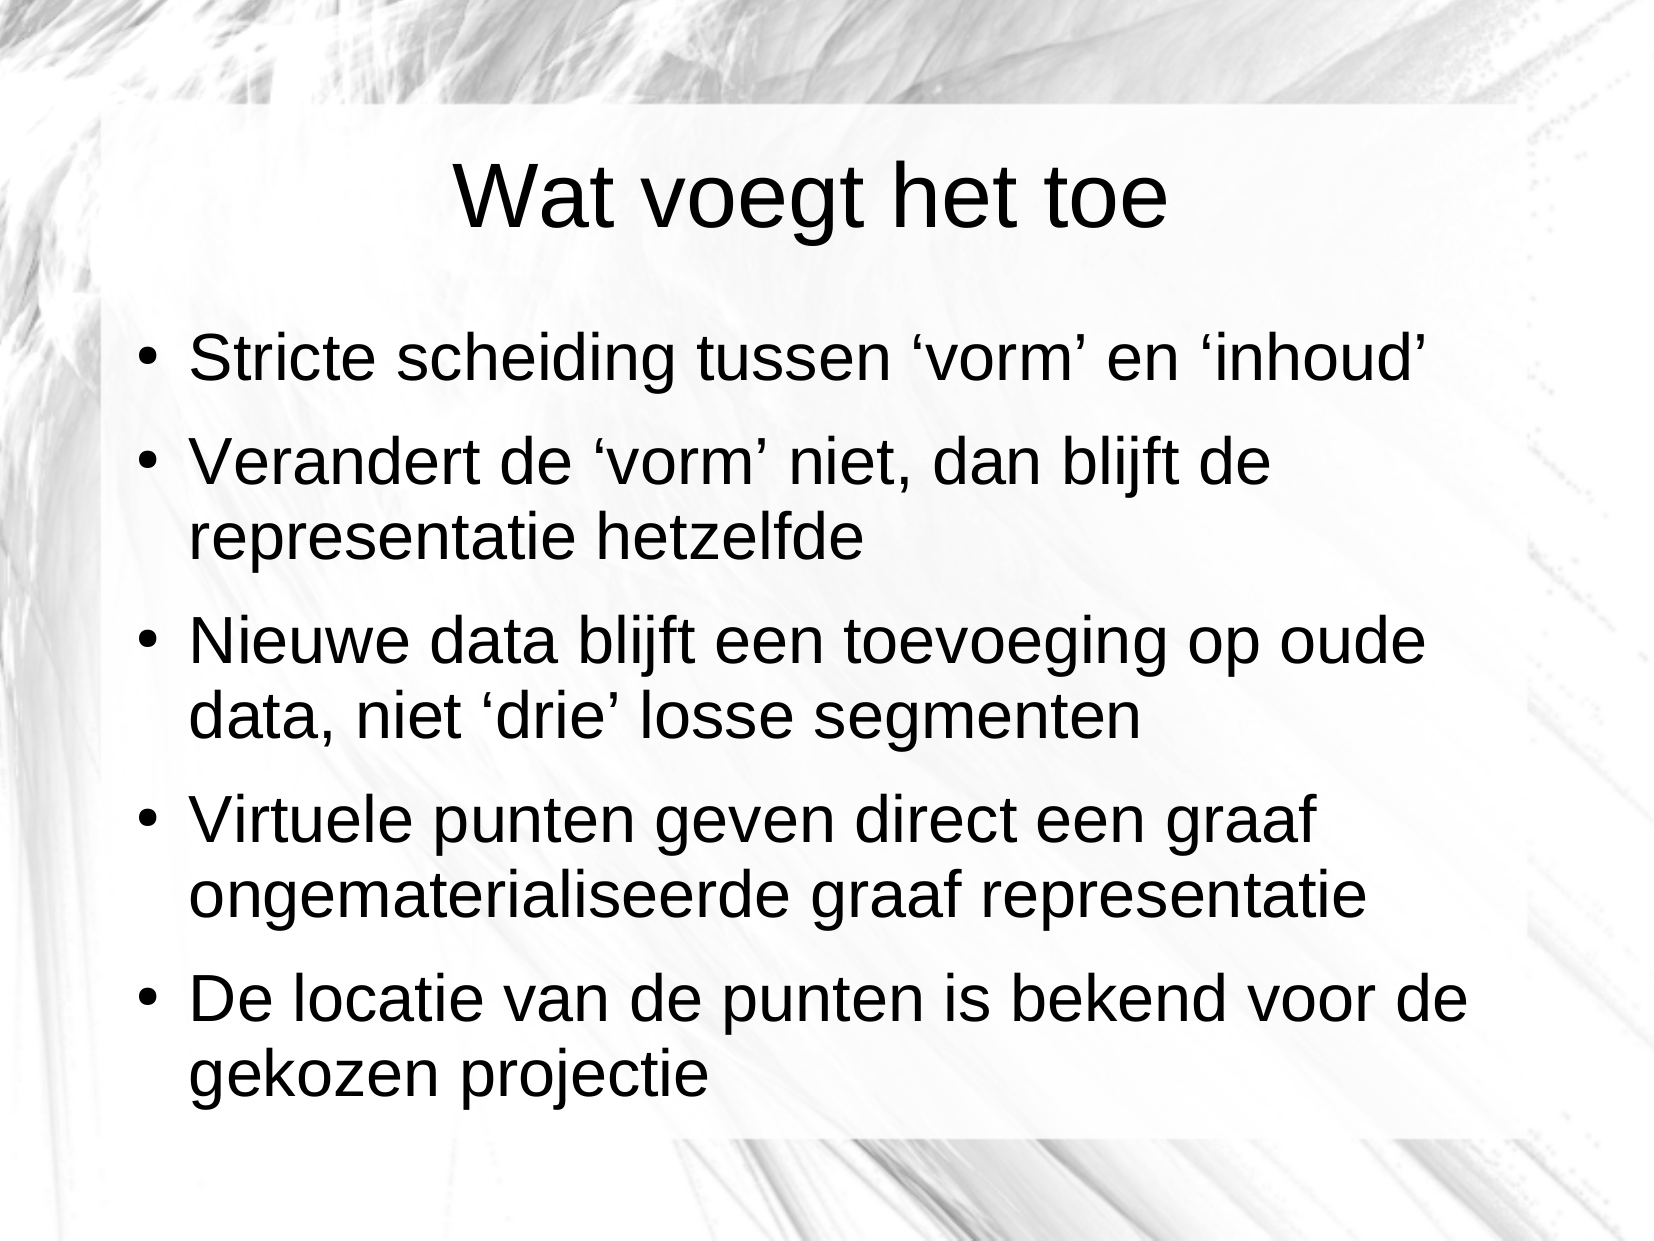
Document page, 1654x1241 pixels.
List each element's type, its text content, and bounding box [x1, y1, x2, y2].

title Wat voegt het toe [118, 112, 1506, 281]
list Stricte scheiding tussen ‘vorm’ en ‘inhoud’ Verandert de ‘vorm’ niet, dan blijft de representatie hetzelfde Nieuwe data blijft een toevoeging op oude data, niet ‘drie’ losse segmenten Virtuele punten geven direct een graaf ongematerialiseerde graaf representatie De locatie van de punten is bekend voor de gekozen projectie [118, 319, 1571, 1111]
picture [0, 0, 1654, 1241]
